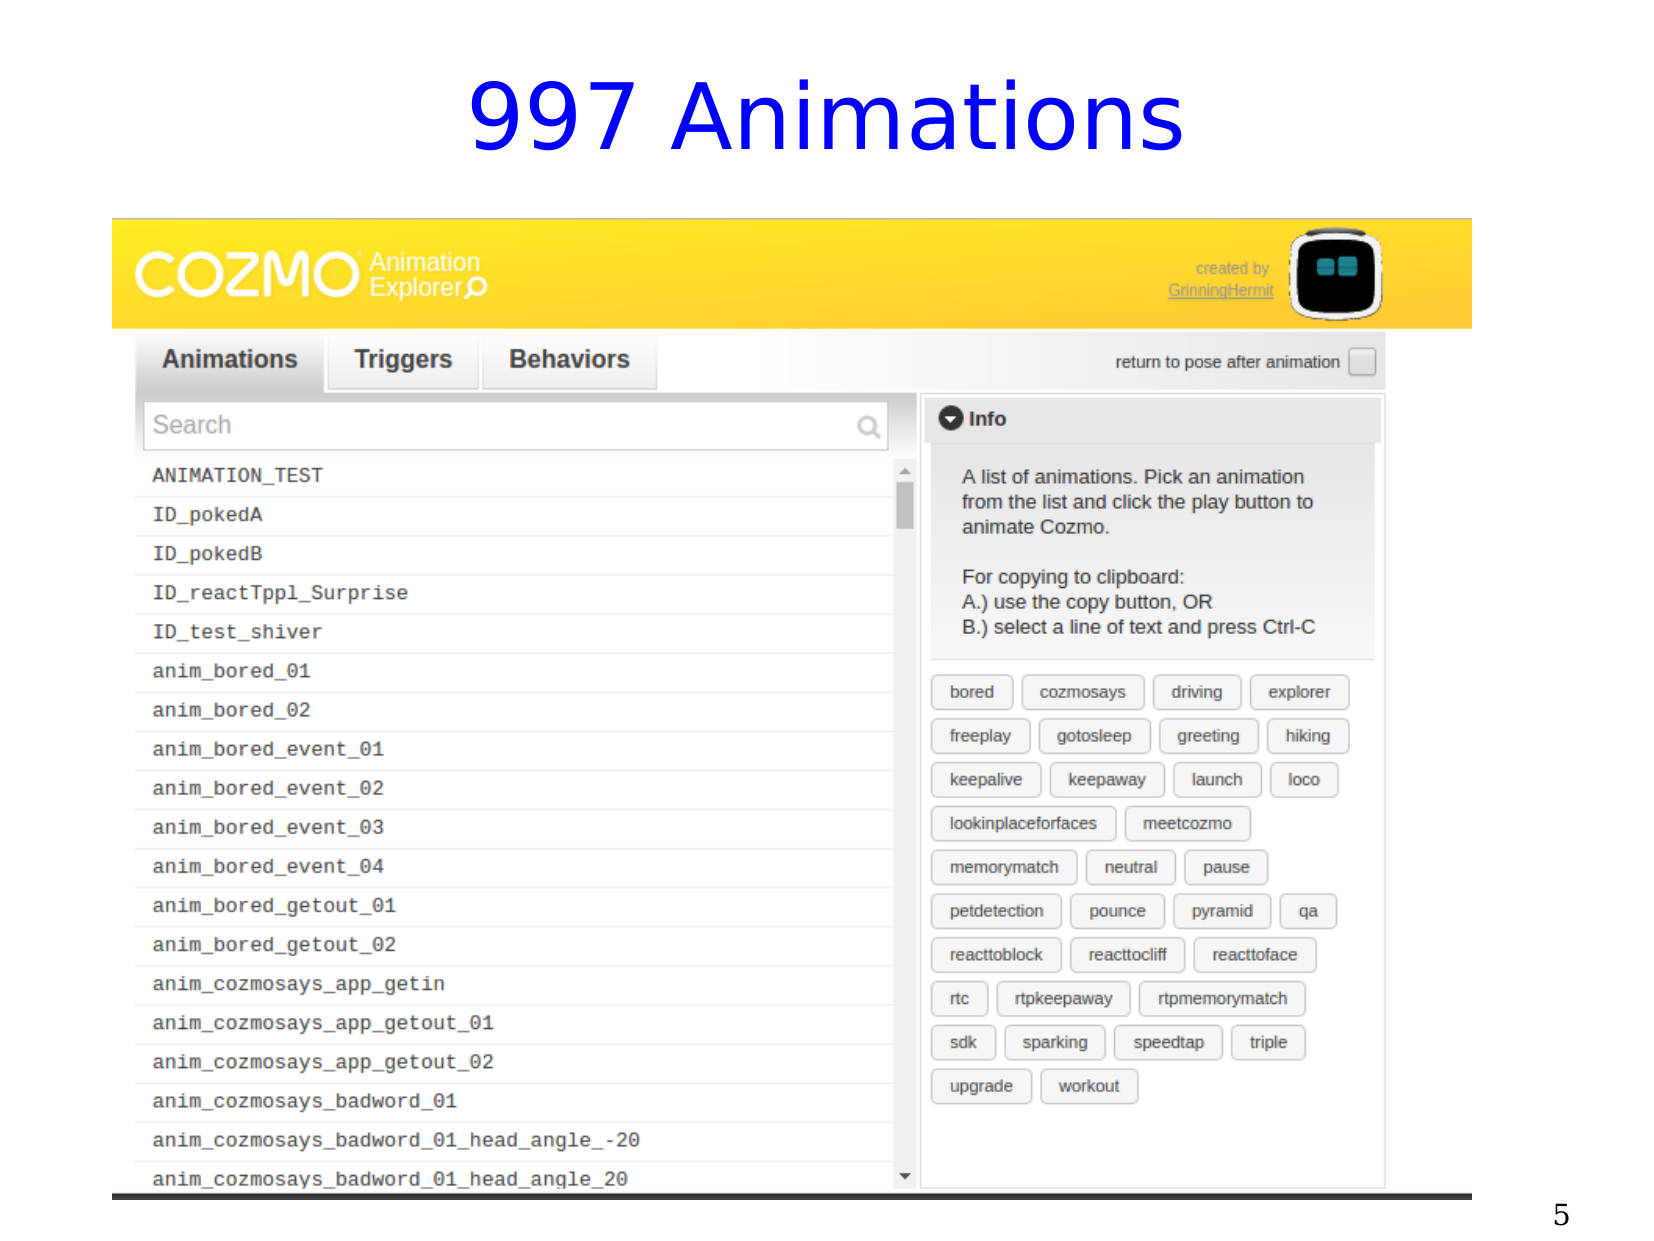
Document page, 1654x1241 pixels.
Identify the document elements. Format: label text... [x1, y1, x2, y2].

picture [112, 222, 1472, 1201]
title 997 Animations [82, 13, 1571, 222]
